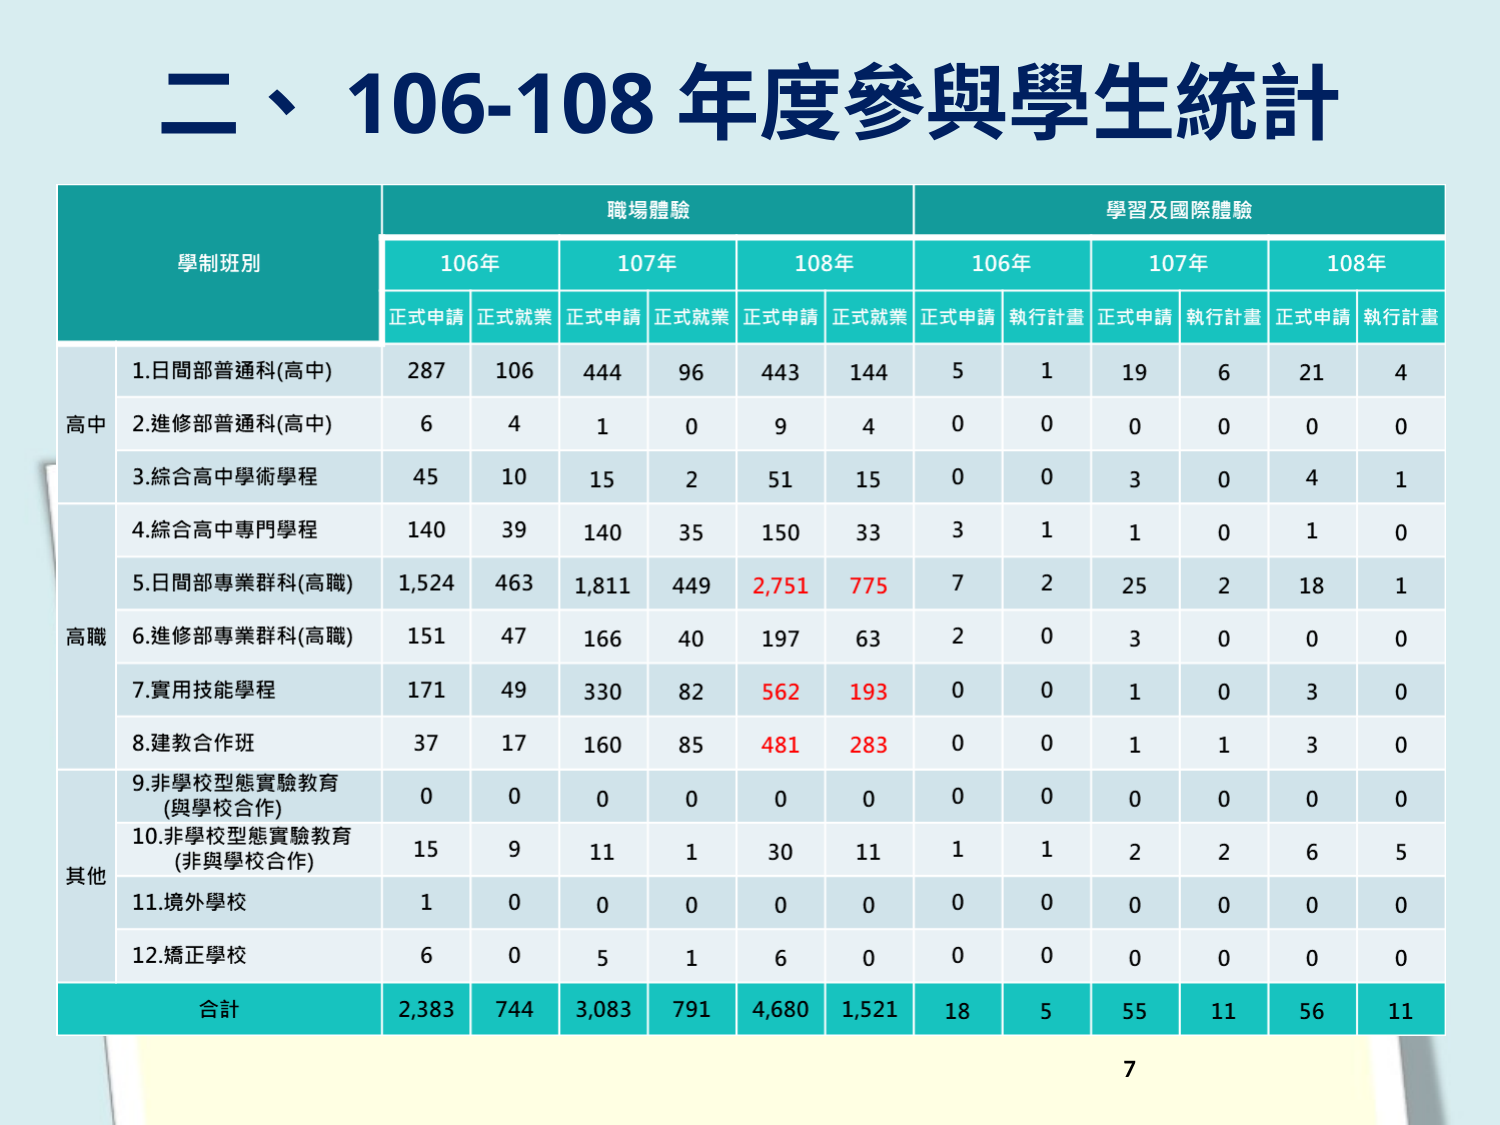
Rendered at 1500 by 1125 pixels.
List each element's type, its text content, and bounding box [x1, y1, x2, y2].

picture [56, 185, 1446, 1037]
text_box 7 [1108, 1037, 1459, 1098]
text_box 二、106-108年度參與學生統計 [0, 42, 1500, 137]
